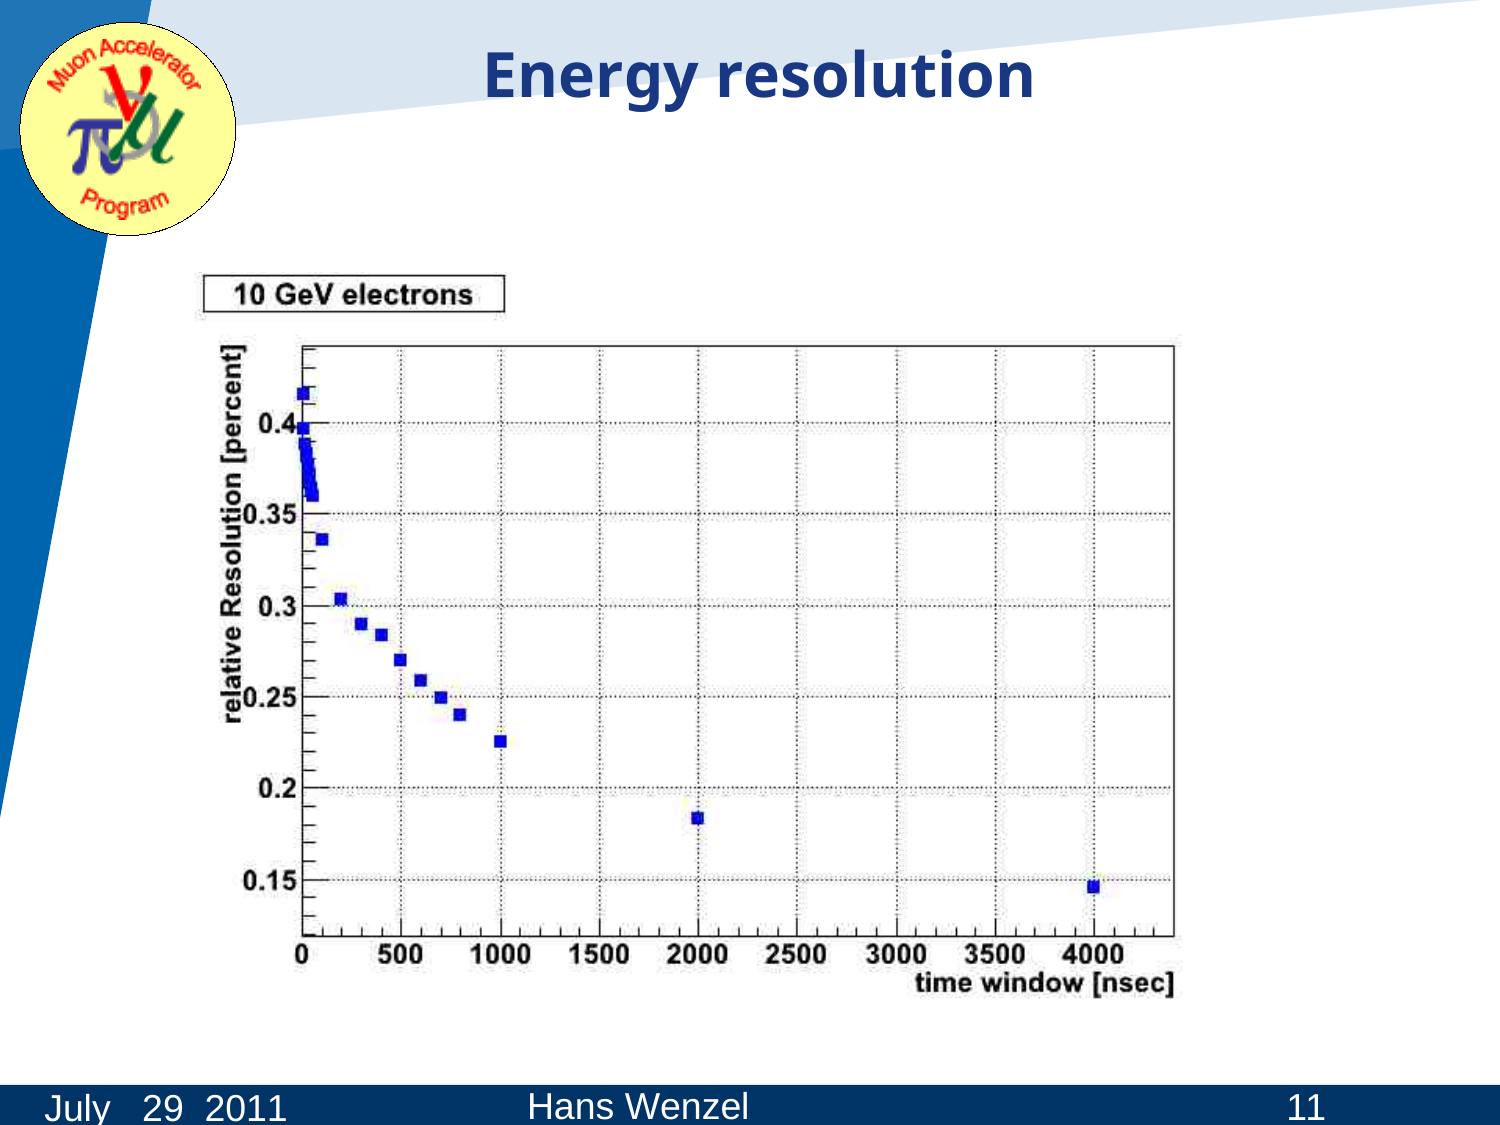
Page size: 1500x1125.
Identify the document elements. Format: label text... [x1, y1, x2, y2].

picture [47, 39, 201, 220]
title Energy resolution [167, 0, 1335, 156]
picture [194, 272, 1283, 1011]
